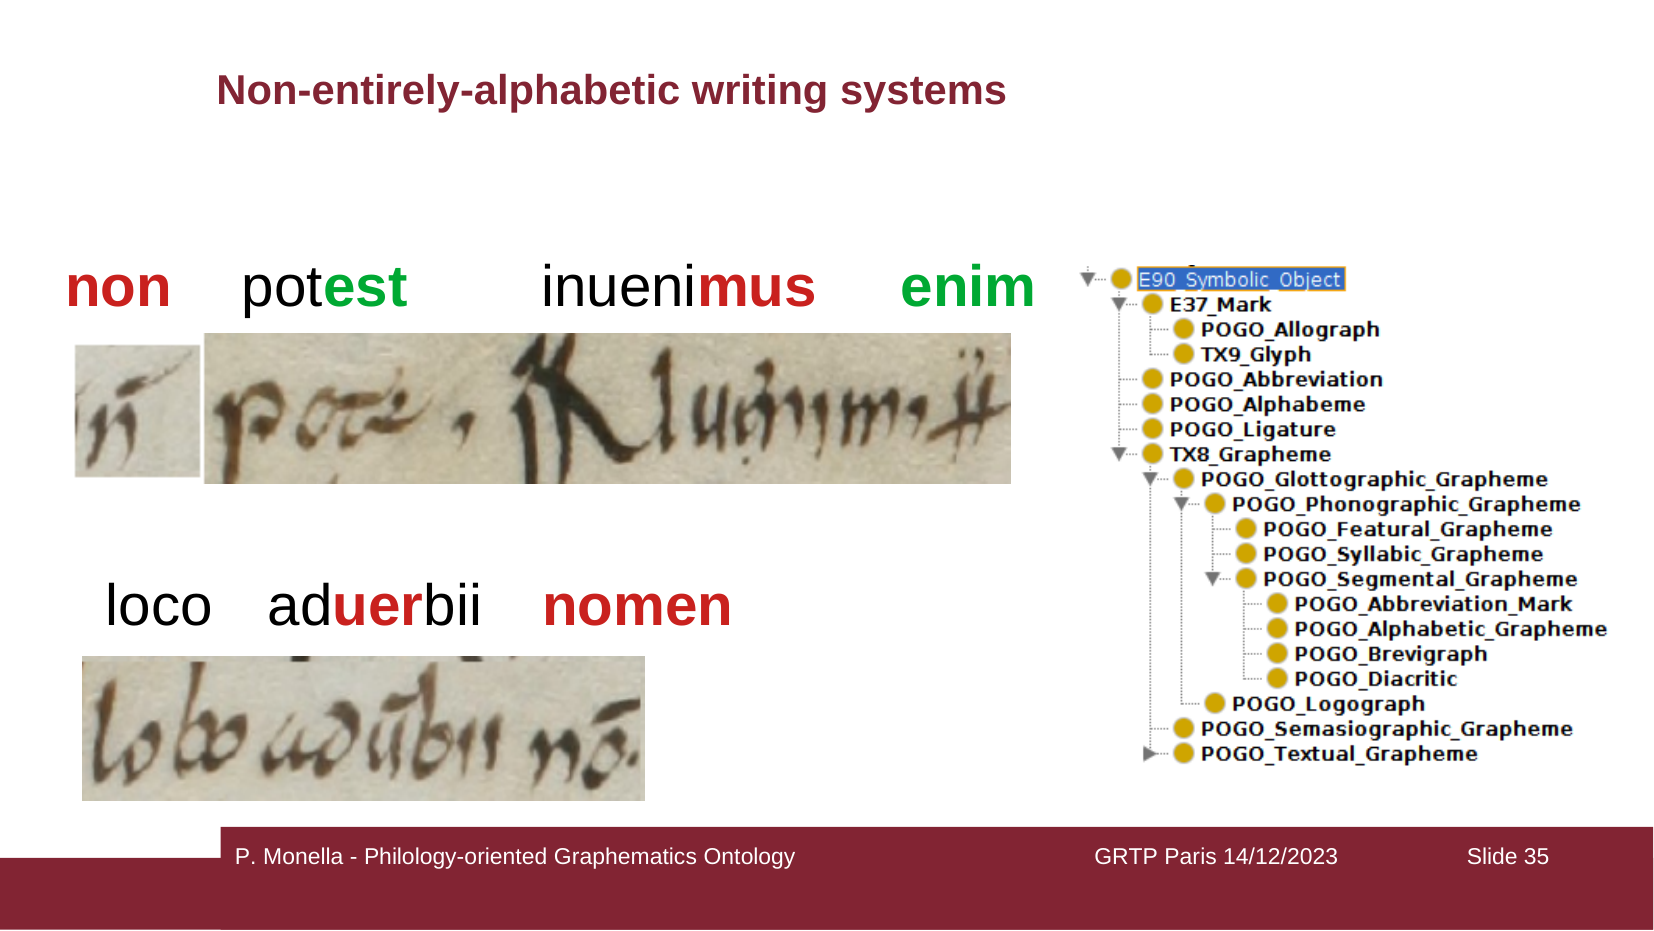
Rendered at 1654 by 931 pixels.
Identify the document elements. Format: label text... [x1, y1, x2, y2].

text_box non [17, 230, 206, 337]
text_box nomen [519, 549, 756, 656]
text_box loco [76, 549, 242, 656]
picture [82, 656, 645, 801]
picture [1078, 265, 1616, 786]
title Non-entirely-alphabetic writing systems [201, 55, 1569, 124]
text_box aduerbii [242, 549, 508, 656]
text_box inuenimus [472, 230, 868, 337]
text_box enim [868, 230, 1069, 337]
picture [61, 333, 1011, 484]
text_box potest [206, 230, 443, 337]
